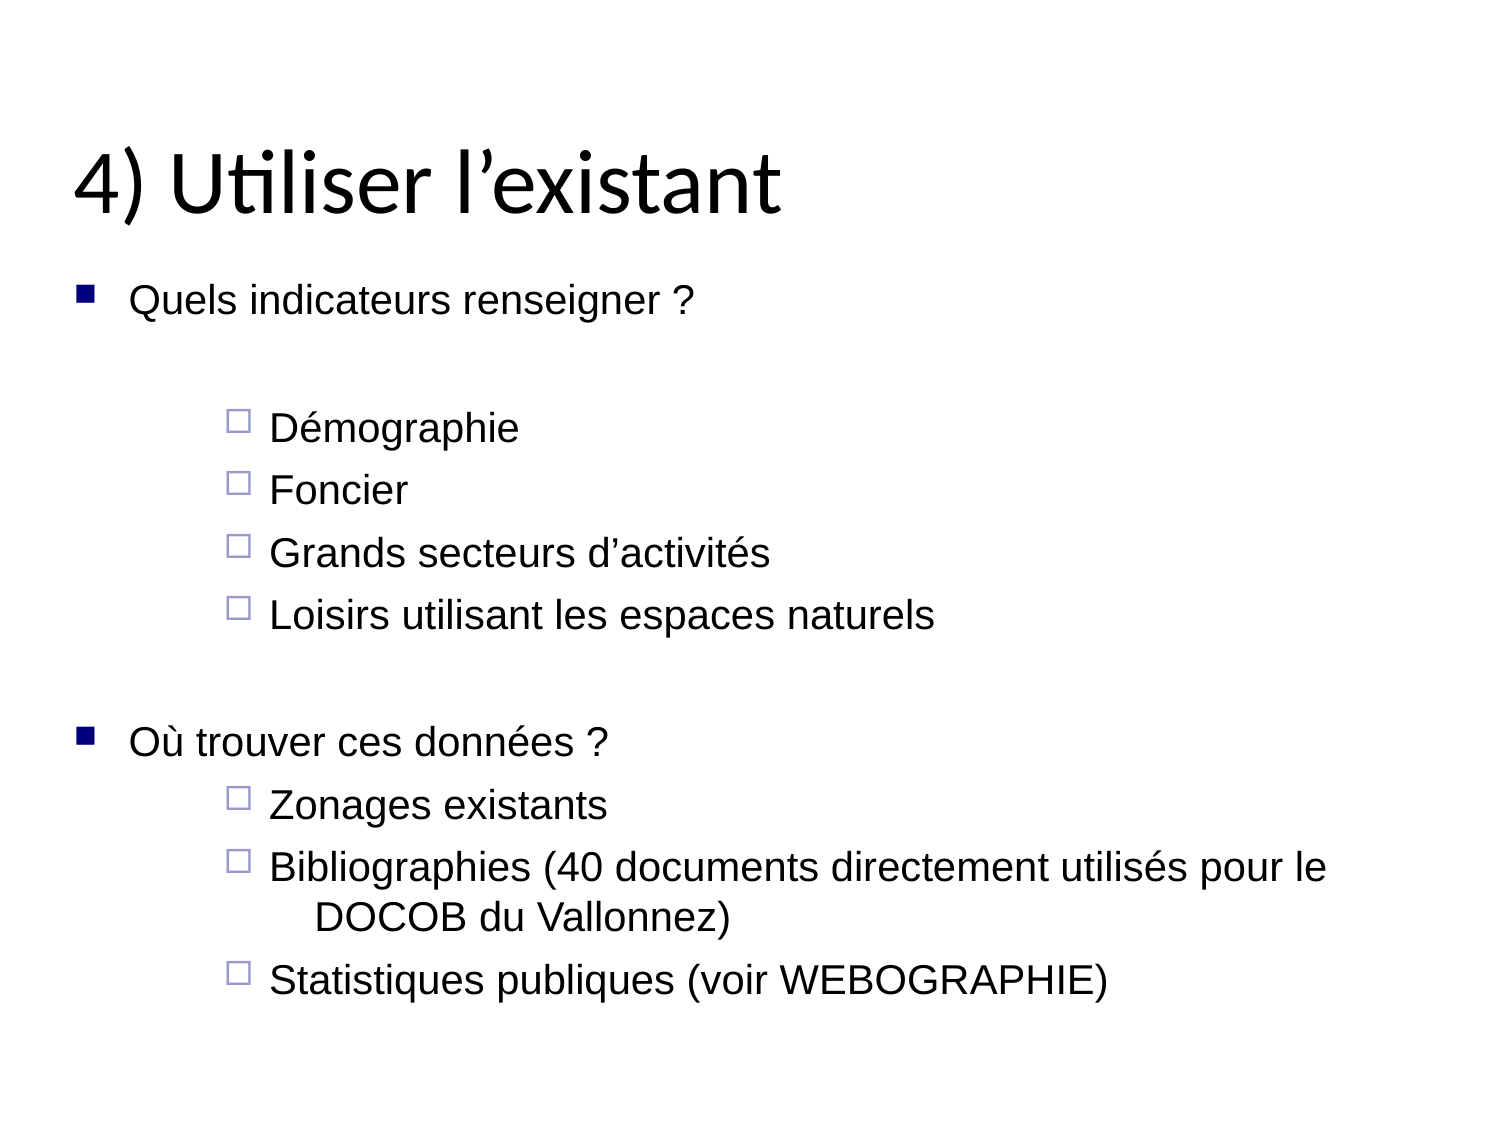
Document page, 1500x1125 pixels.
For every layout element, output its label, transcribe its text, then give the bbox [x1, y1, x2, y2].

text_box 4) Utiliser l’existant [59, 88, 1034, 266]
text_box Quels indicateurs renseigner ? Démographie Foncier Grands secteurs d’activités Loisirs utilisant les espaces naturels Où trouver ces données ? Zonages existants Bibliographies (40 documents directement utilisés pour le DOCOB du Vallonnez) Statistiques publiques (voir WEBOGRAPHIE) [59, 266, 1427, 964]
